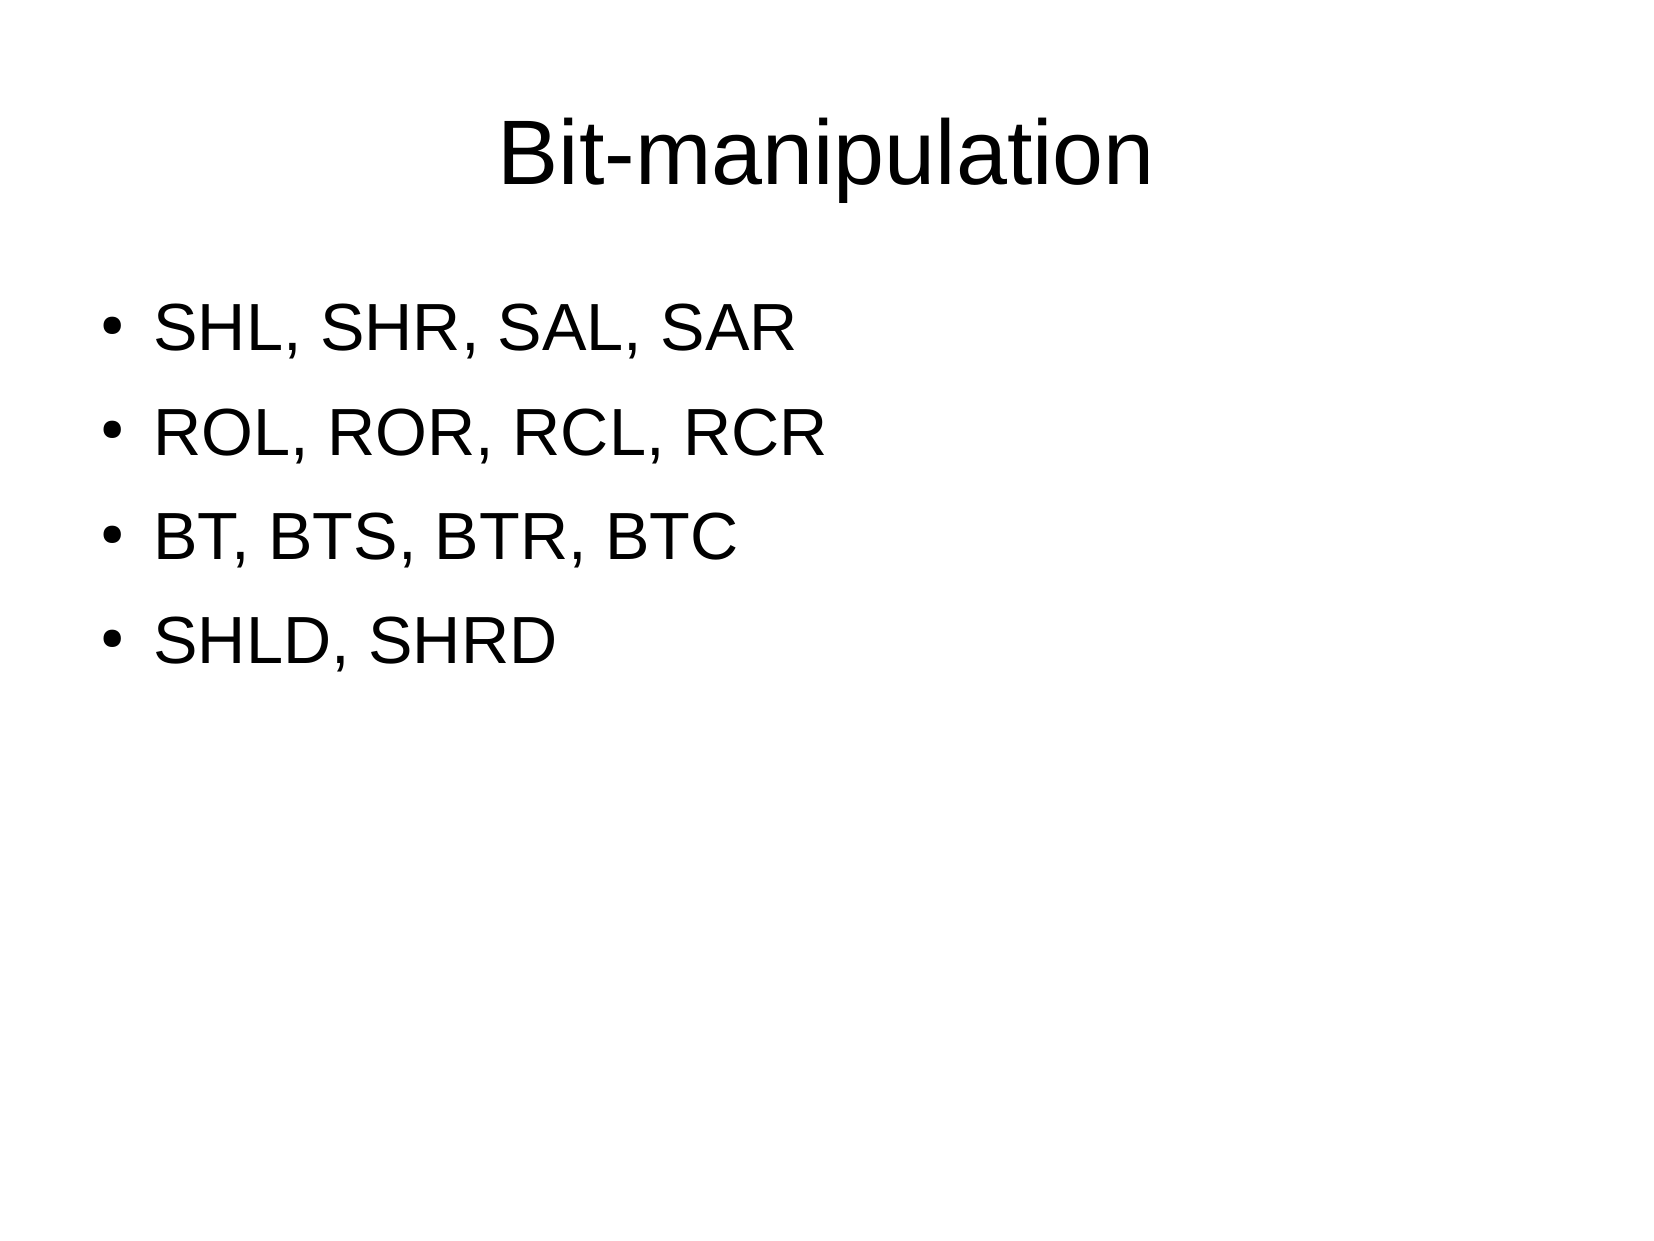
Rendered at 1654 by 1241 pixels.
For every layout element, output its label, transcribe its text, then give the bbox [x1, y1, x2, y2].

list SHL, SHR, SAL, SAR ROL, ROR, RCL, RCR BT, BTS, BTR, BTC SHLD, SHRD [82, 290, 1571, 1094]
title Bit-manipulation [82, 56, 1571, 250]
